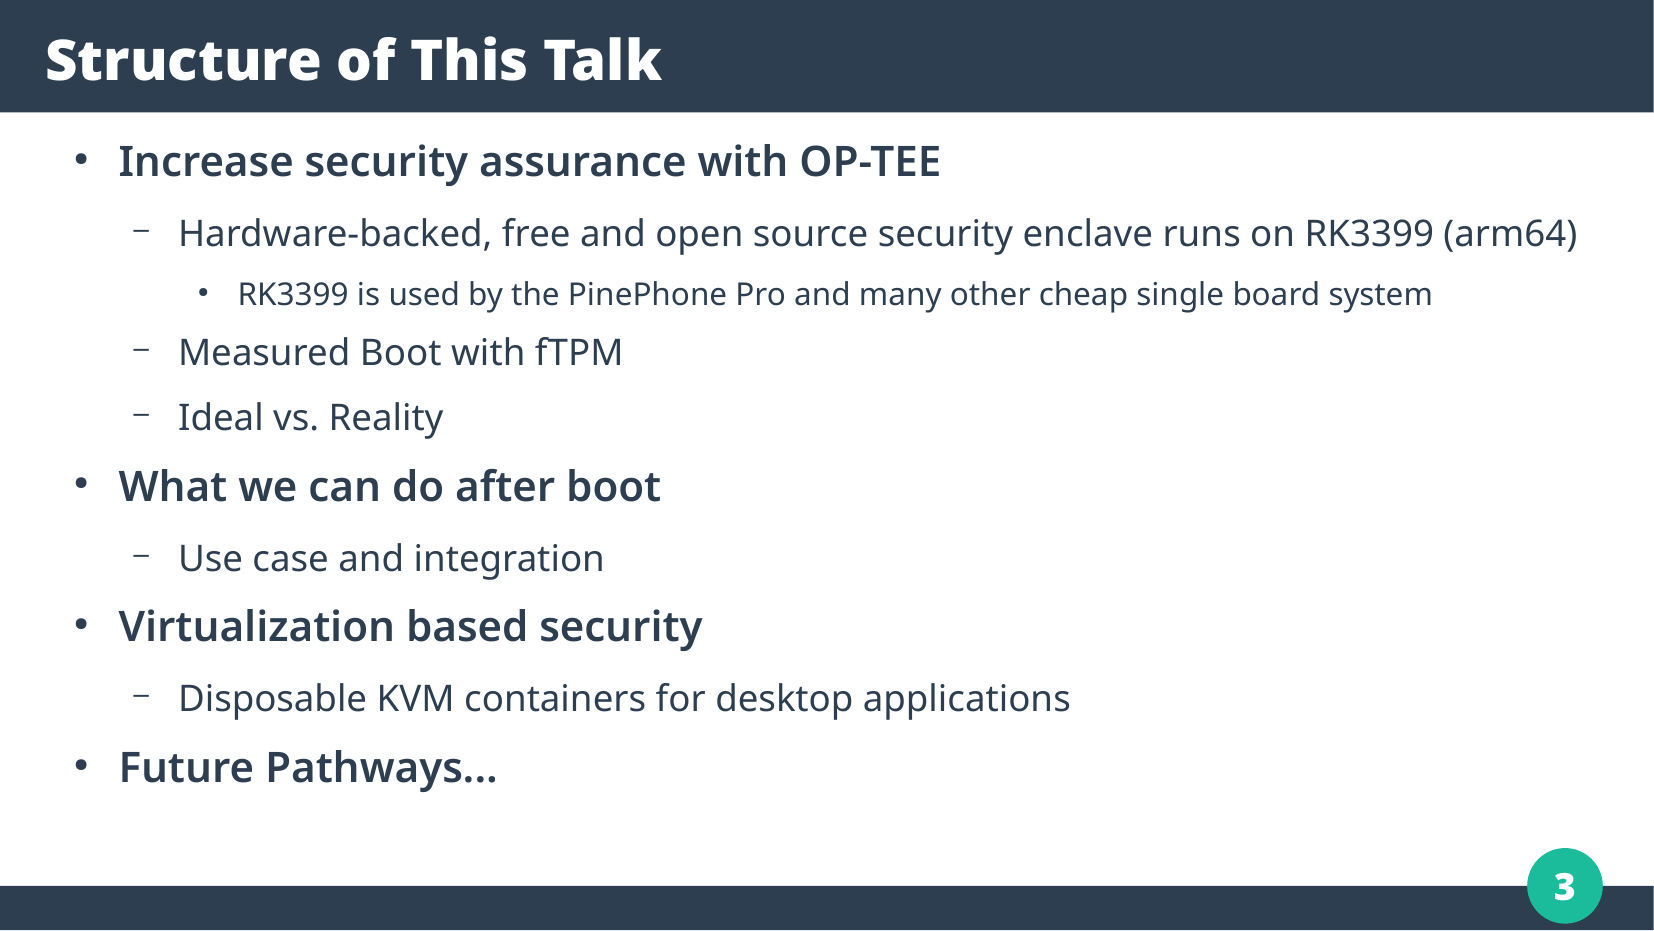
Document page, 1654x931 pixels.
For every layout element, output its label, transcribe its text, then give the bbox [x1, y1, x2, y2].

list Increase security assurance with OP-TEE Hardware-backed, free and open source security enclave runs on RK3399 (arm64) RK3399 is used by the PinePhone Pro and many other cheap single board system Measured Boot with fTPM Ideal vs. Reality What we can do after boot Use case and integration Virtualization based security Disposable KVM containers for desktop applications Future Pathways... [59, 131, 1595, 826]
title Structure of This Talk [45, 0, 1581, 119]
